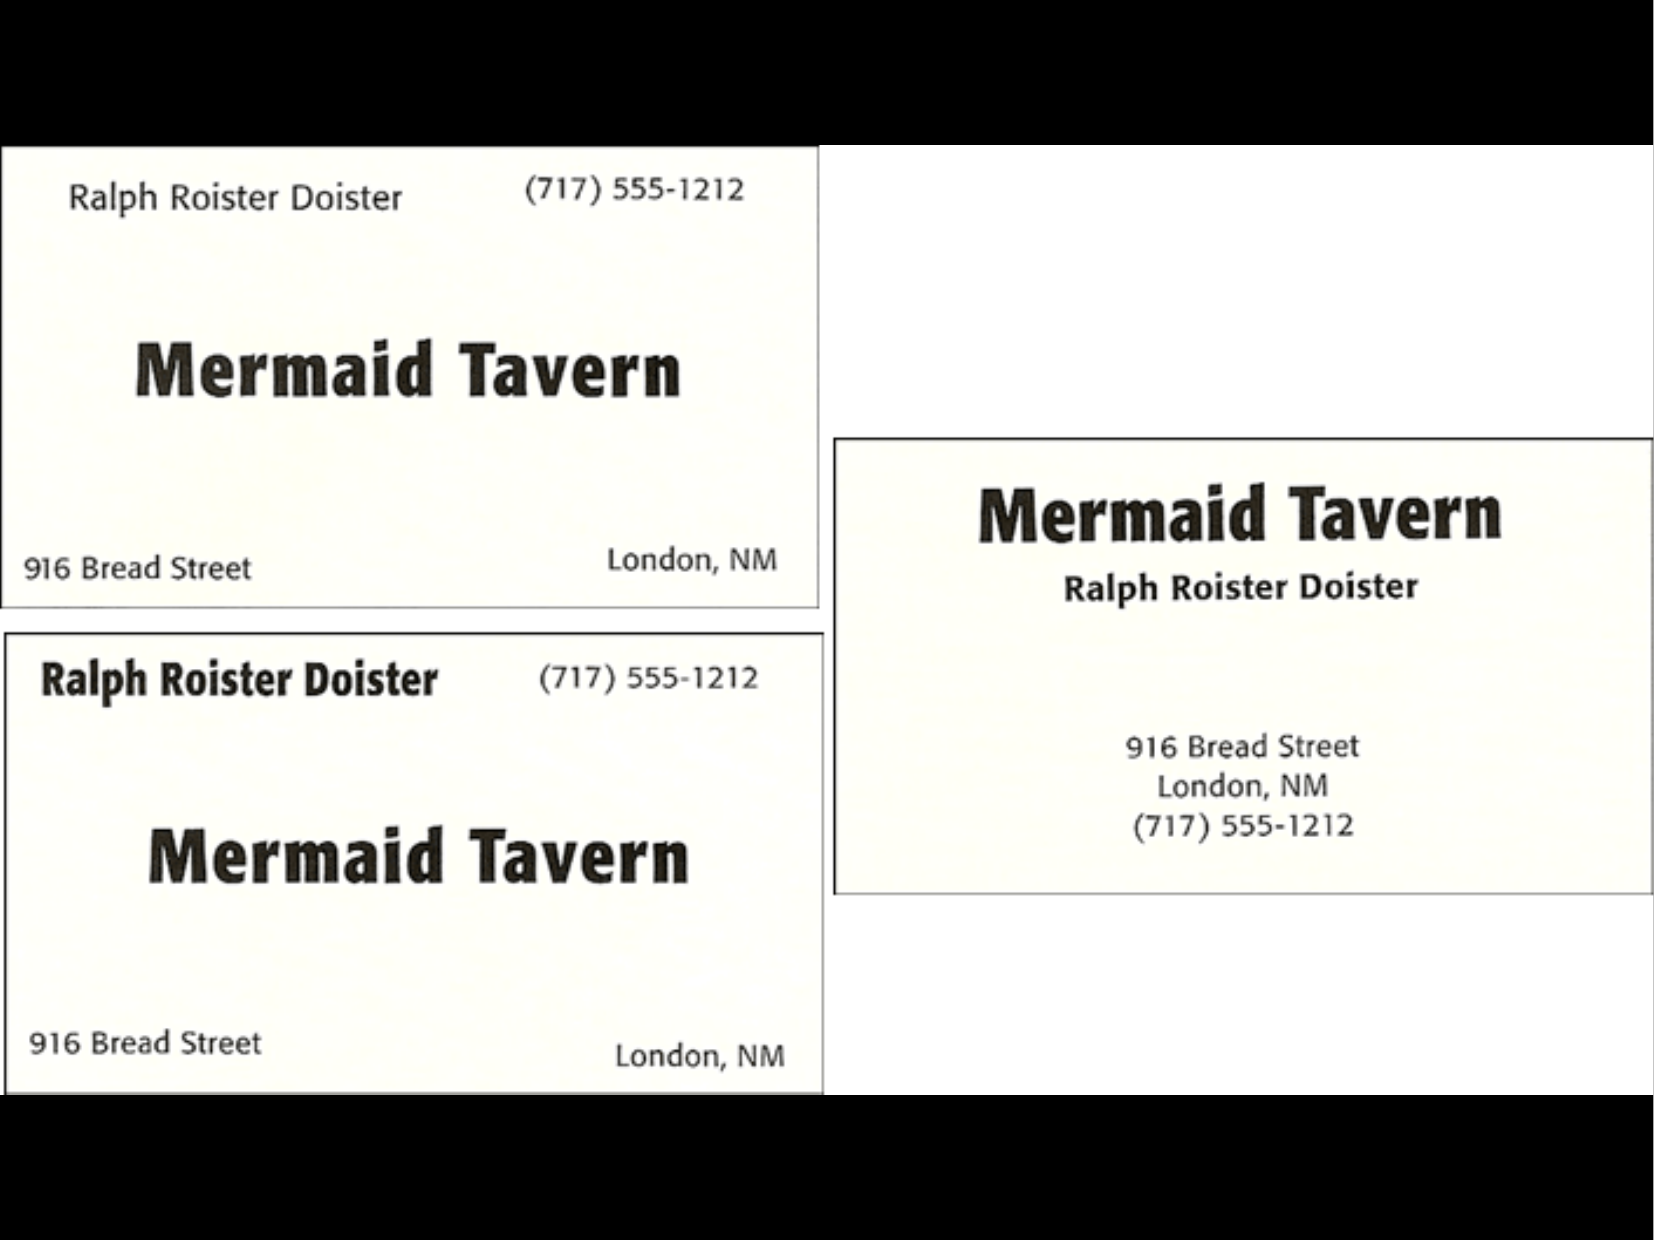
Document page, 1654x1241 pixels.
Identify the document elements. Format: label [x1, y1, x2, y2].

picture [0, 145, 1654, 1095]
